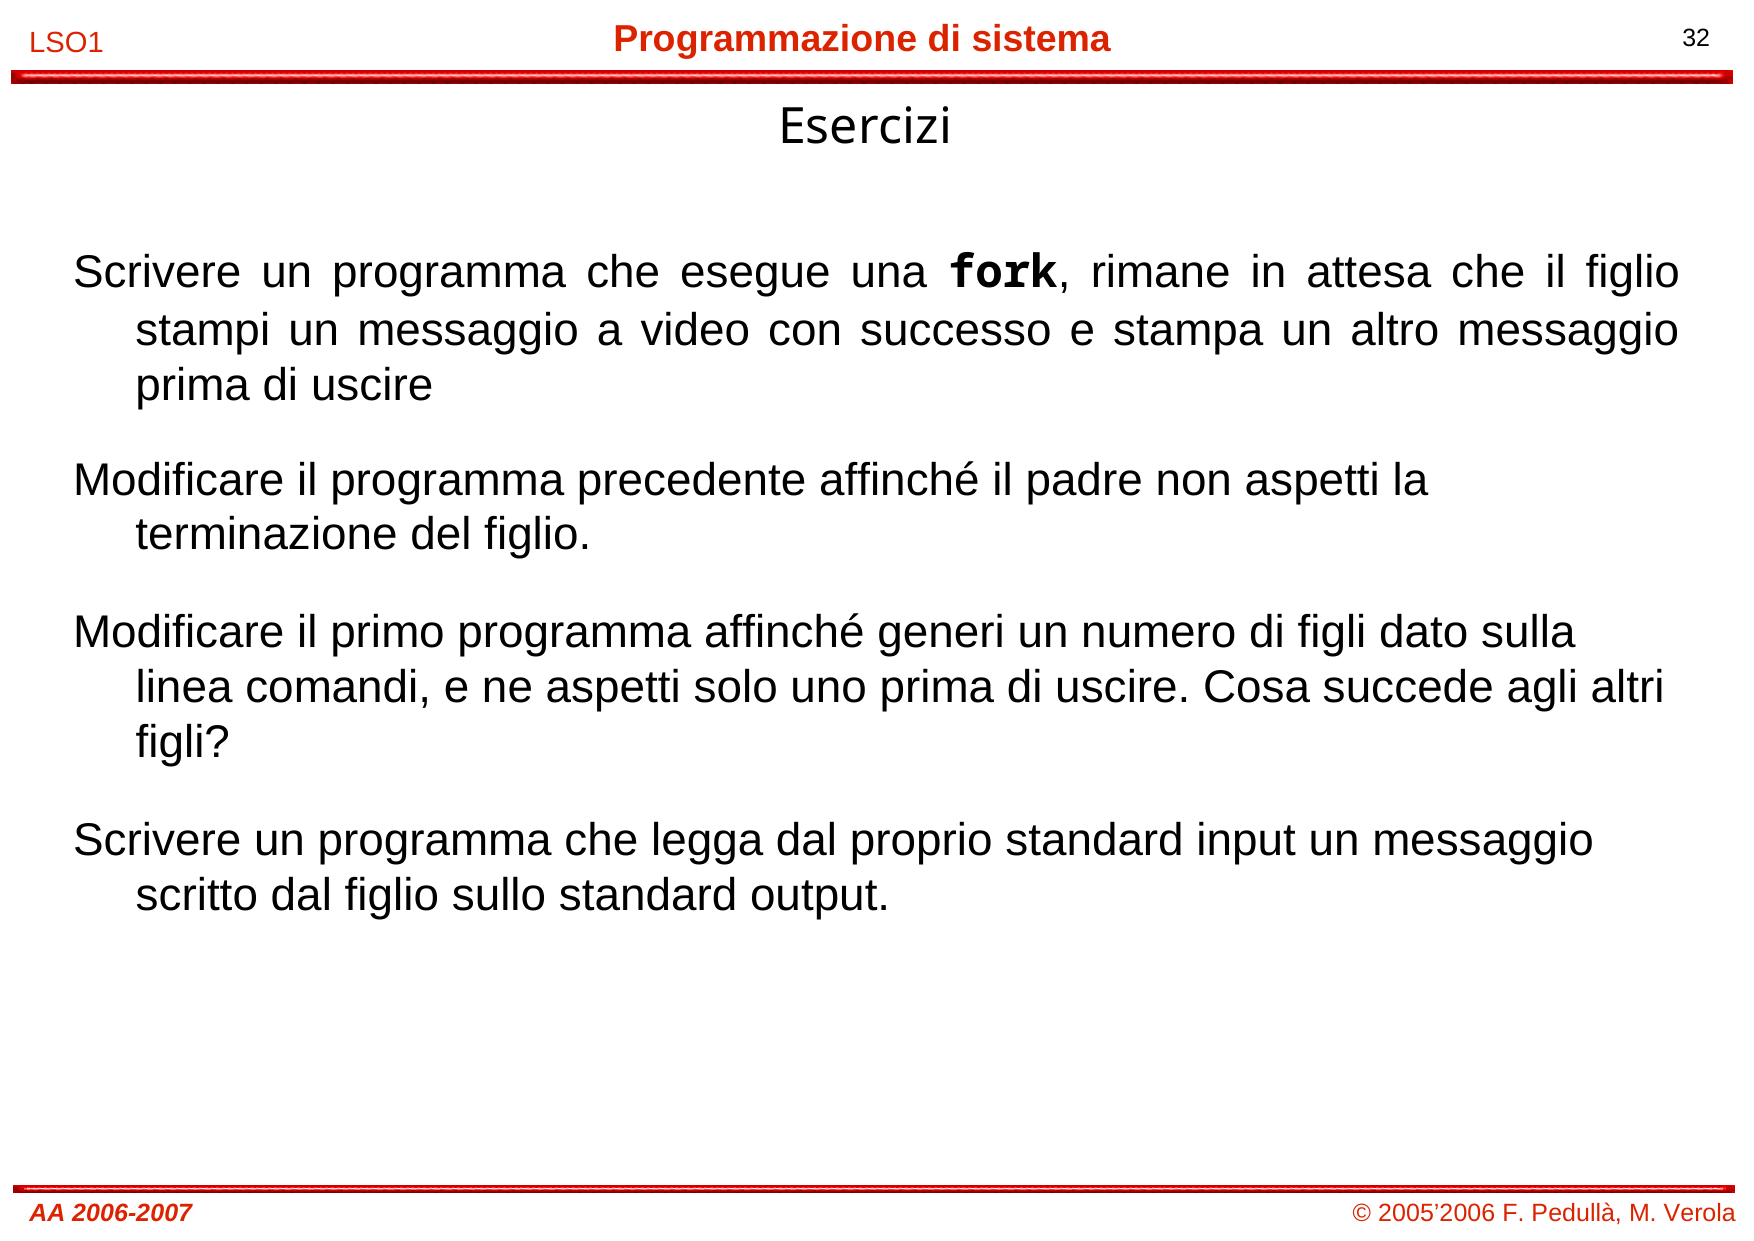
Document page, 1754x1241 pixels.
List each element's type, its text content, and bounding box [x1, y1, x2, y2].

title Esercizi [329, 78, 1401, 174]
picture [13, 1185, 1735, 1193]
picture [11, 70, 1733, 84]
list Scrivere un programma che esegue una fork, rimane in attesa che il figlio stampi un messaggio a video con successo e stampa un altro messaggio prima di uscire Modificare il programma precedente affinché il padre non aspetti la terminazione del figlio. Modificare il primo programma affinché generi un numero di figli dato sulla linea comandi, e ne aspetti solo uno prima di uscire. Cosa succede agli altri figli? Scrivere un programma che legga dal proprio standard input un messaggio scritto dal figlio sullo standard output. [58, 230, 1696, 921]
